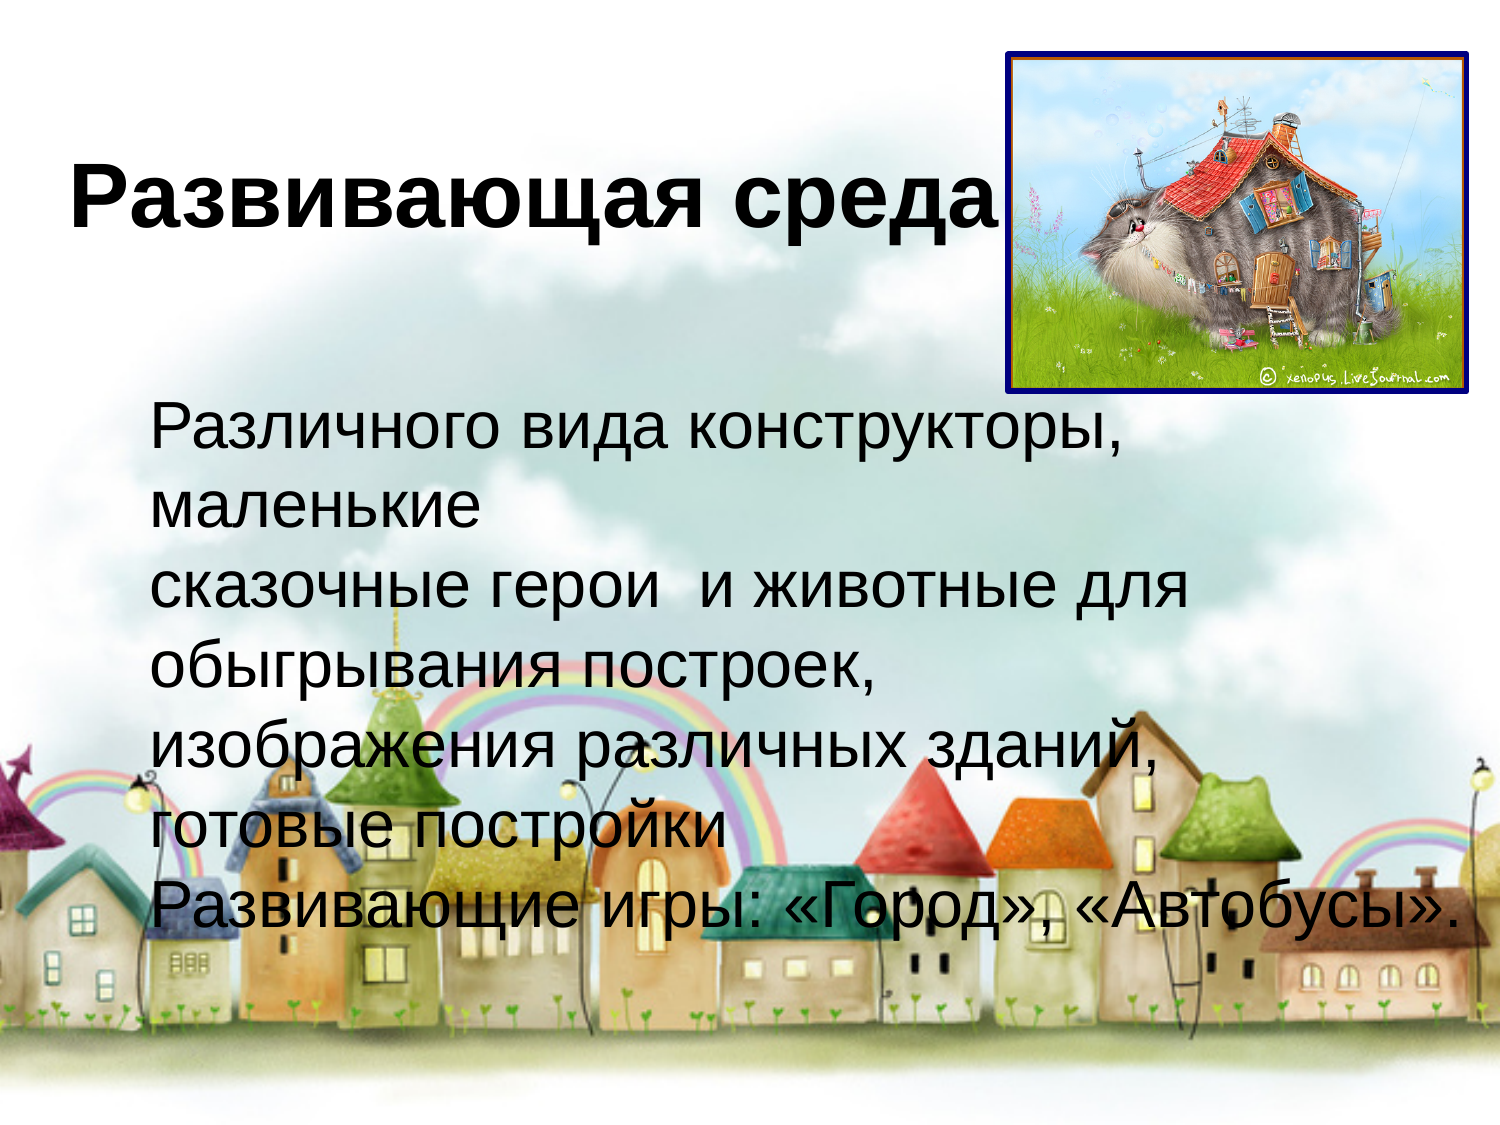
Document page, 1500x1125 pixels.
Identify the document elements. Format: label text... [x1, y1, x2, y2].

text_box Различного вида конструкторы, маленькие сказочные герои и животные для обыгрывания построек, изображения различных зданий, готовые постройки Развивающие игры: «Город», «Автобусы». [149, 381, 1428, 1045]
text_box Развивающая среда [68, 52, 1005, 329]
picture [0, 0, 1500, 1125]
